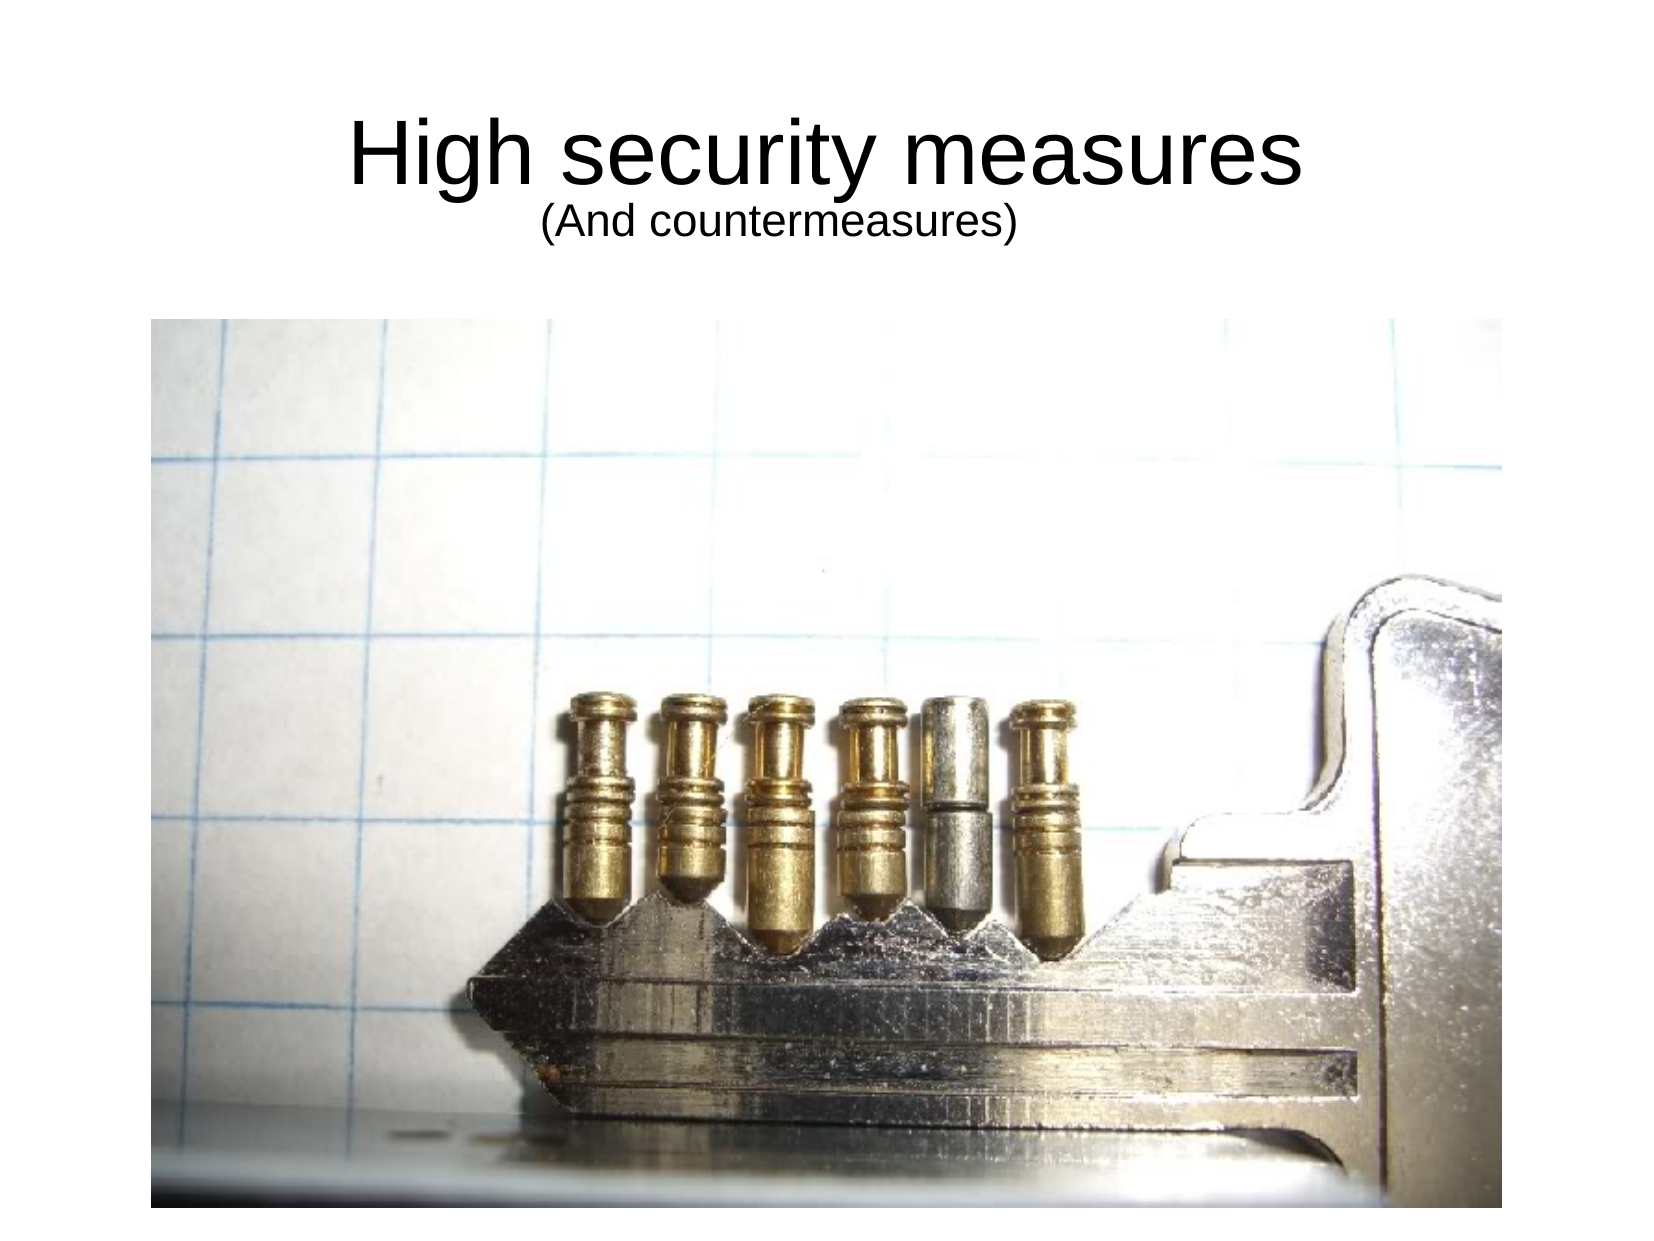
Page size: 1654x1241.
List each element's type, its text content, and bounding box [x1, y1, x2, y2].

title High security measures [82, 56, 1571, 250]
text_box (And countermeasures) [525, 187, 1051, 263]
picture [151, 319, 1502, 1208]
